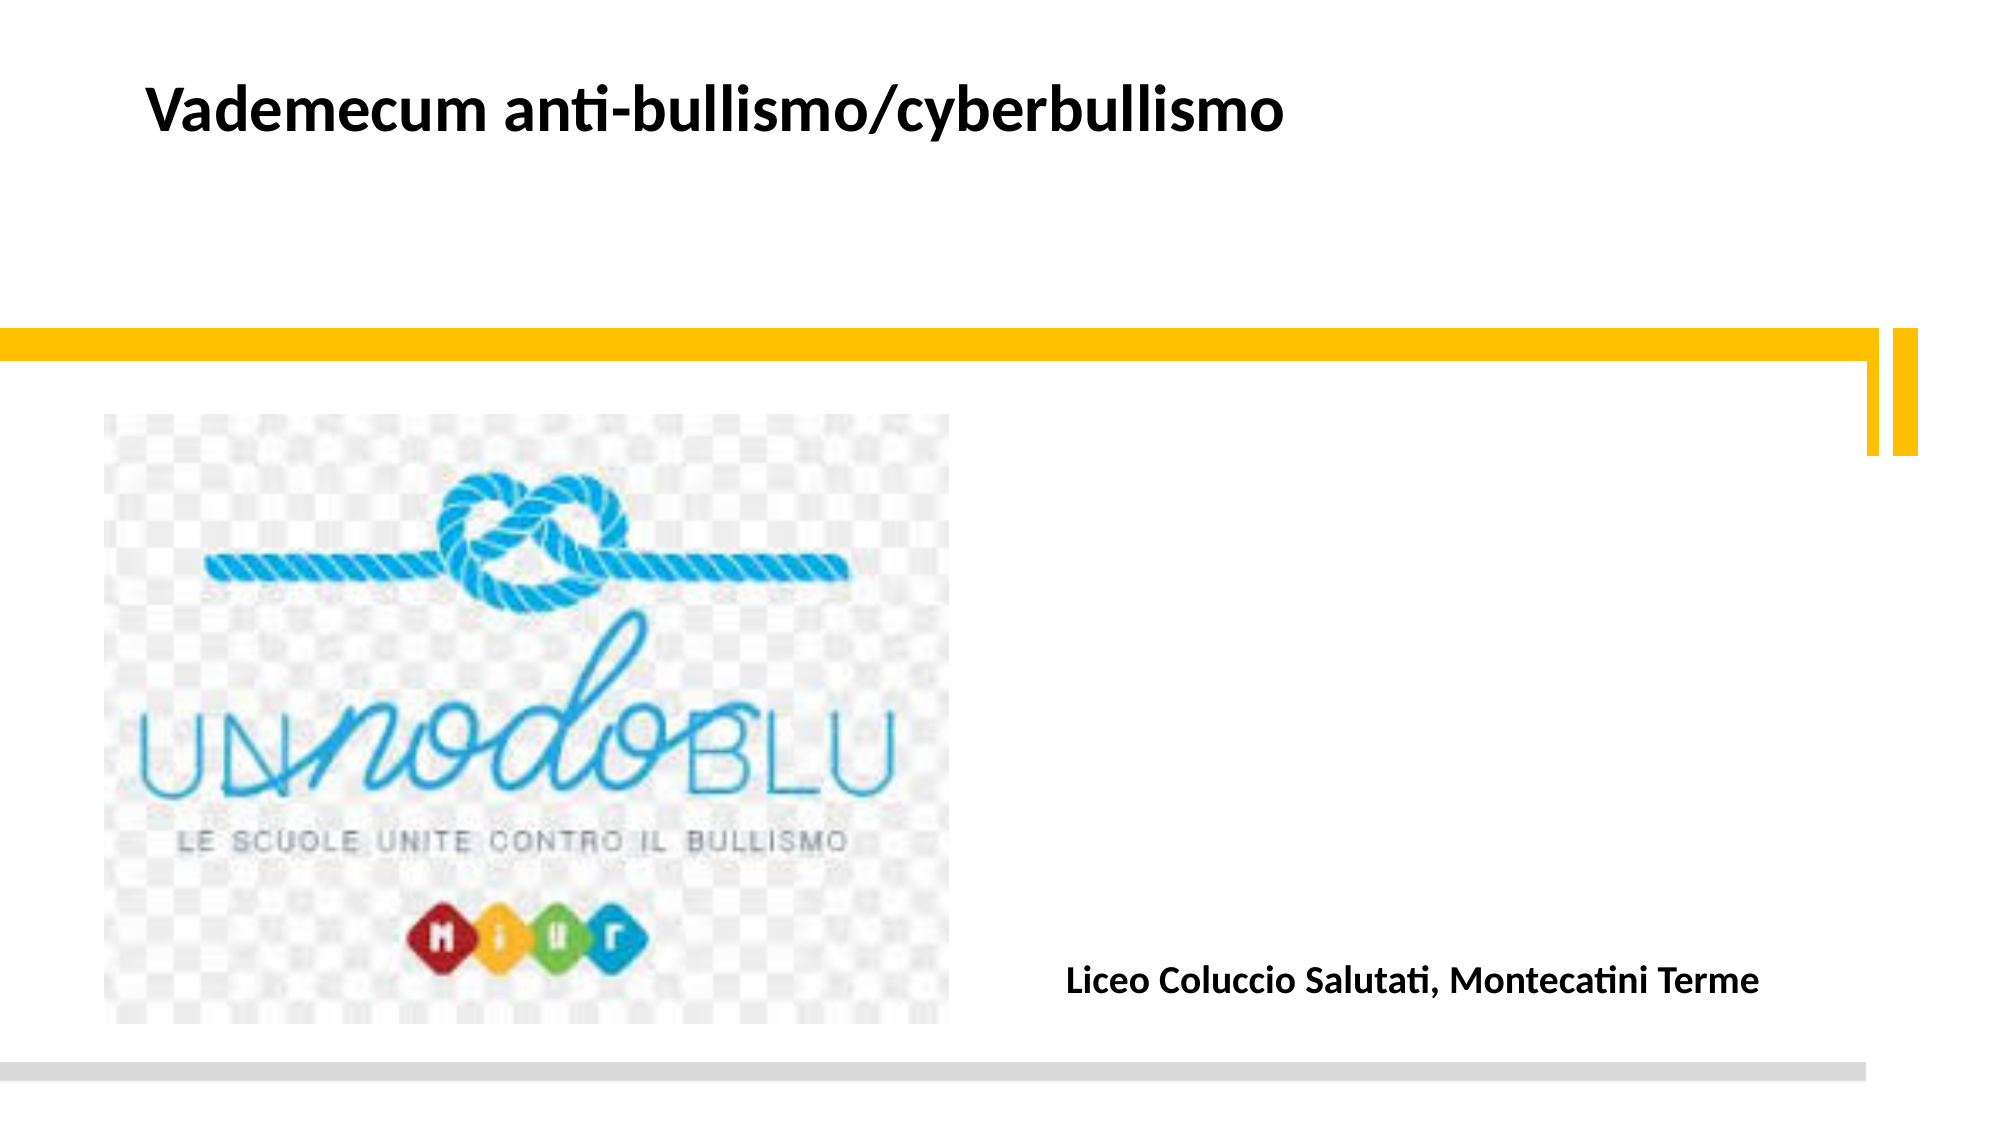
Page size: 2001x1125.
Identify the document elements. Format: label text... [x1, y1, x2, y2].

list Liceo Coluccio Salutati, Montecatini Terme [1050, 426, 1795, 1024]
title Vademecum anti-bullismo/cyberbullismo [130, 63, 1795, 277]
picture [104, 414, 950, 1024]
text_box [0, 0, 2000, 1125]
